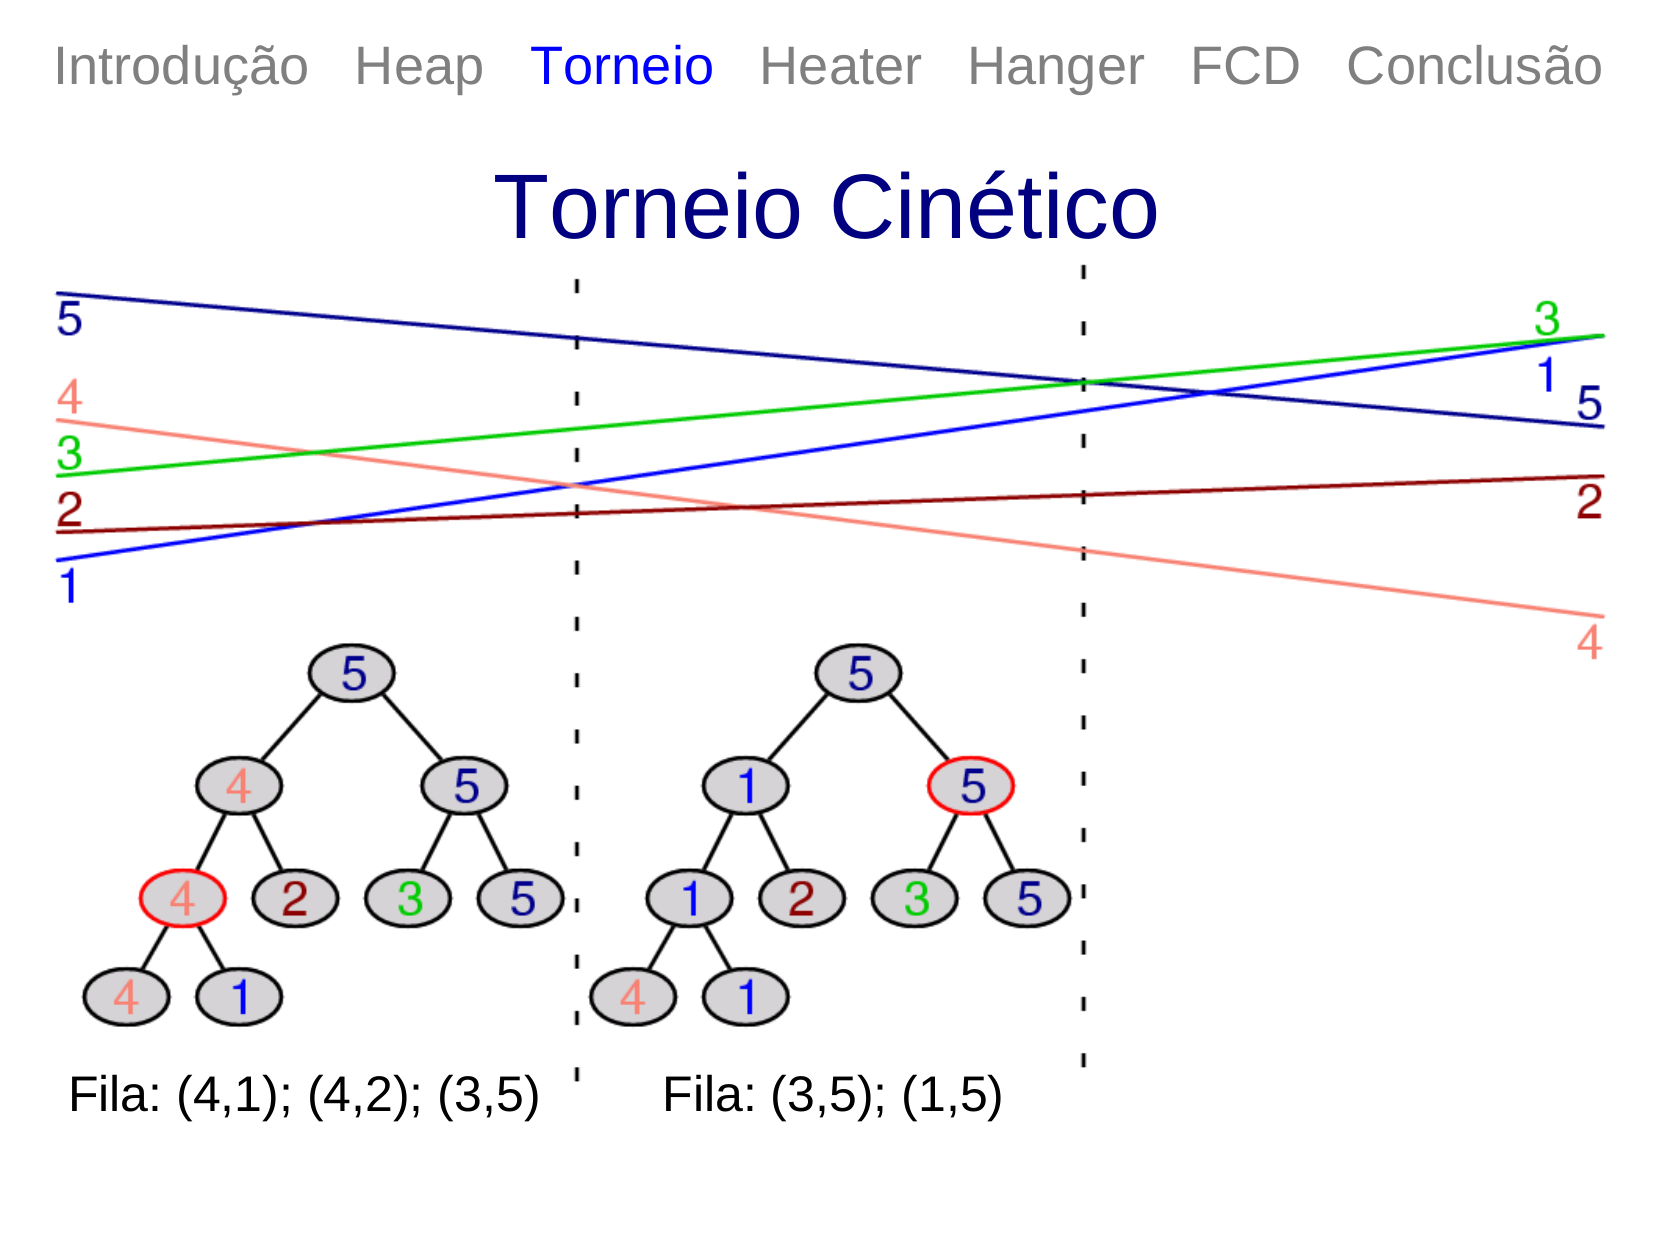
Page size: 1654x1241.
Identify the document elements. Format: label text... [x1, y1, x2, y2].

picture [44, 259, 1614, 1092]
text_box Fila: (4,1); (4,2); (3,5) [68, 1066, 542, 1123]
text_box Fila: (3,5); (1,5) [662, 1066, 1006, 1123]
text_box Introdução Heap Torneio Heater Hanger FCD Conclusão [30, 35, 1629, 96]
title Torneio Cinético [121, 102, 1534, 259]
